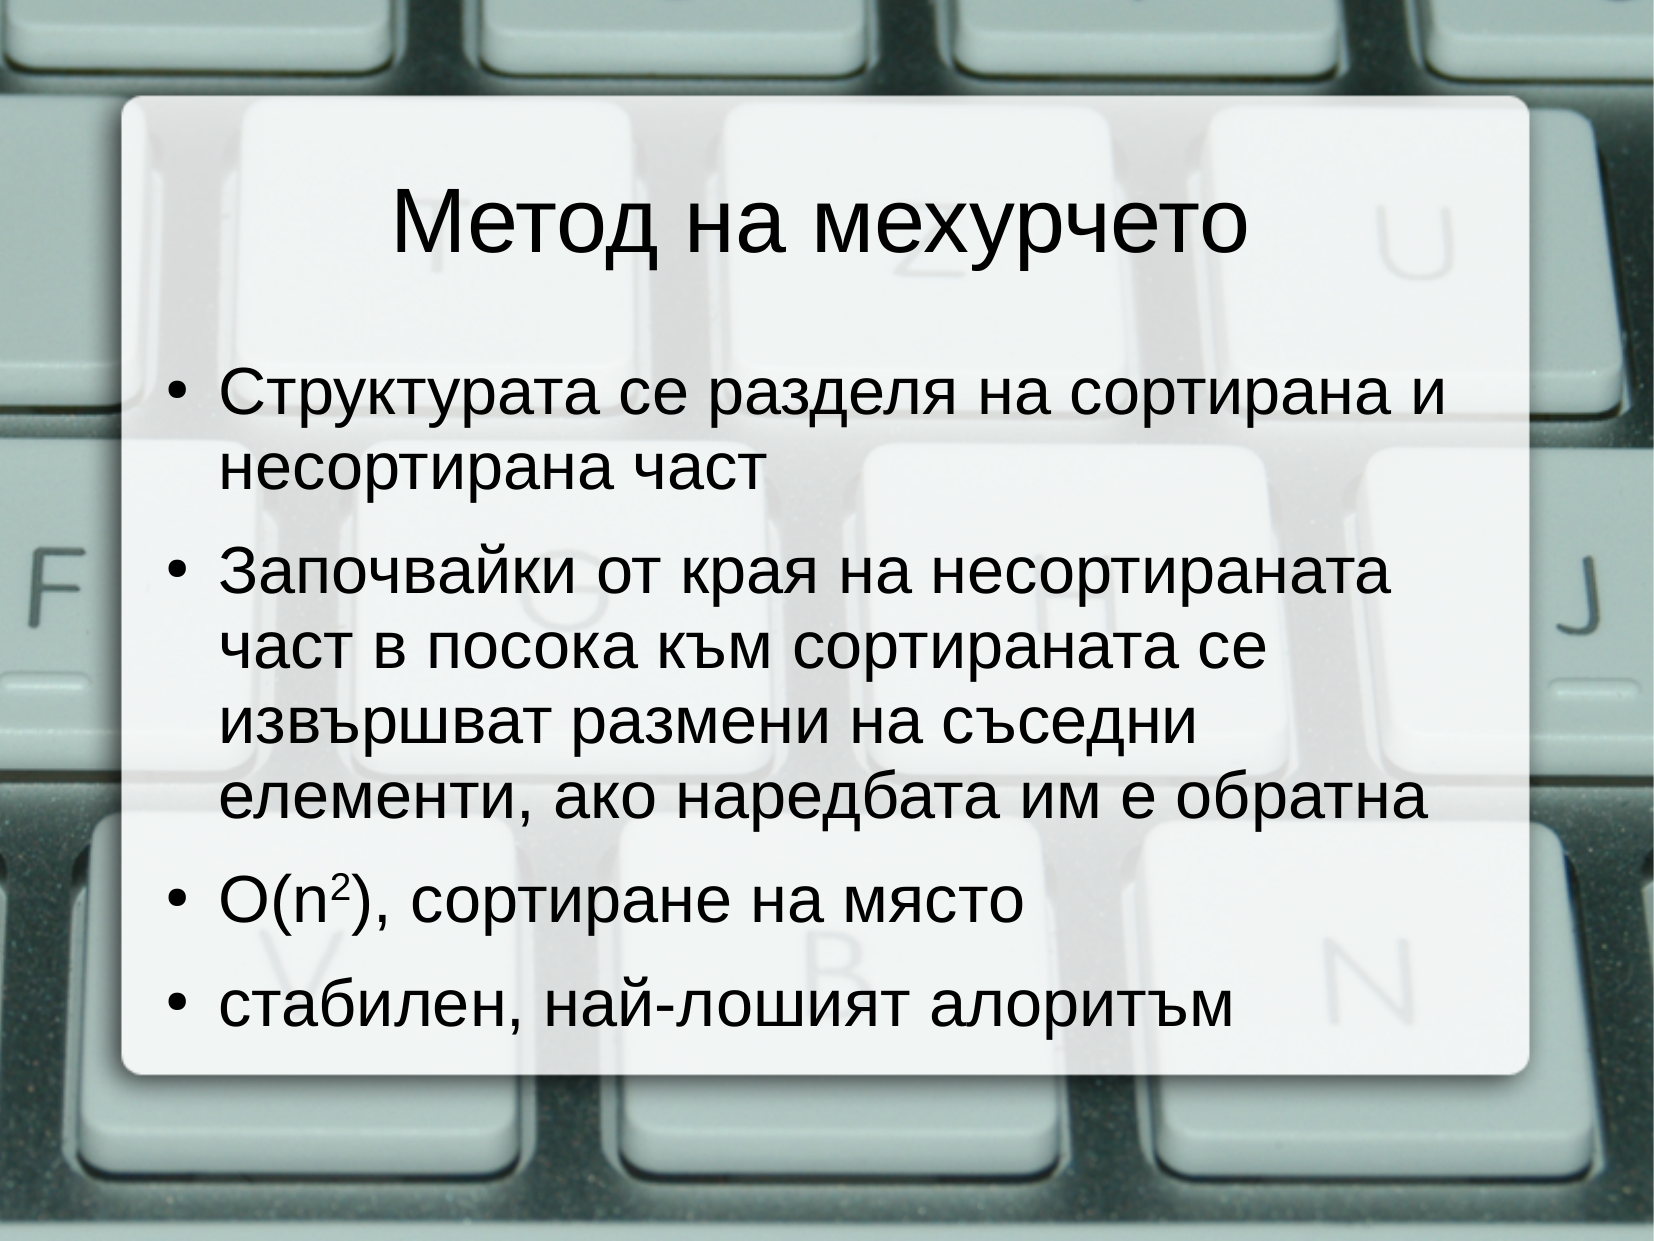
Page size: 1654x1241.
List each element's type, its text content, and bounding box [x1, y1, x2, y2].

title Метод на мехурчето [135, 117, 1506, 325]
picture [0, 0, 1654, 1241]
list Структурата се разделя на сортирана и несортирана част Започвайки от края на несортираната част в посока към сортираната се извършват размени на съседни елементи, ако наредбата им е обратна O(n2), сортиране на място стабилен, най-лошият алоритъм [147, 354, 1506, 1074]
